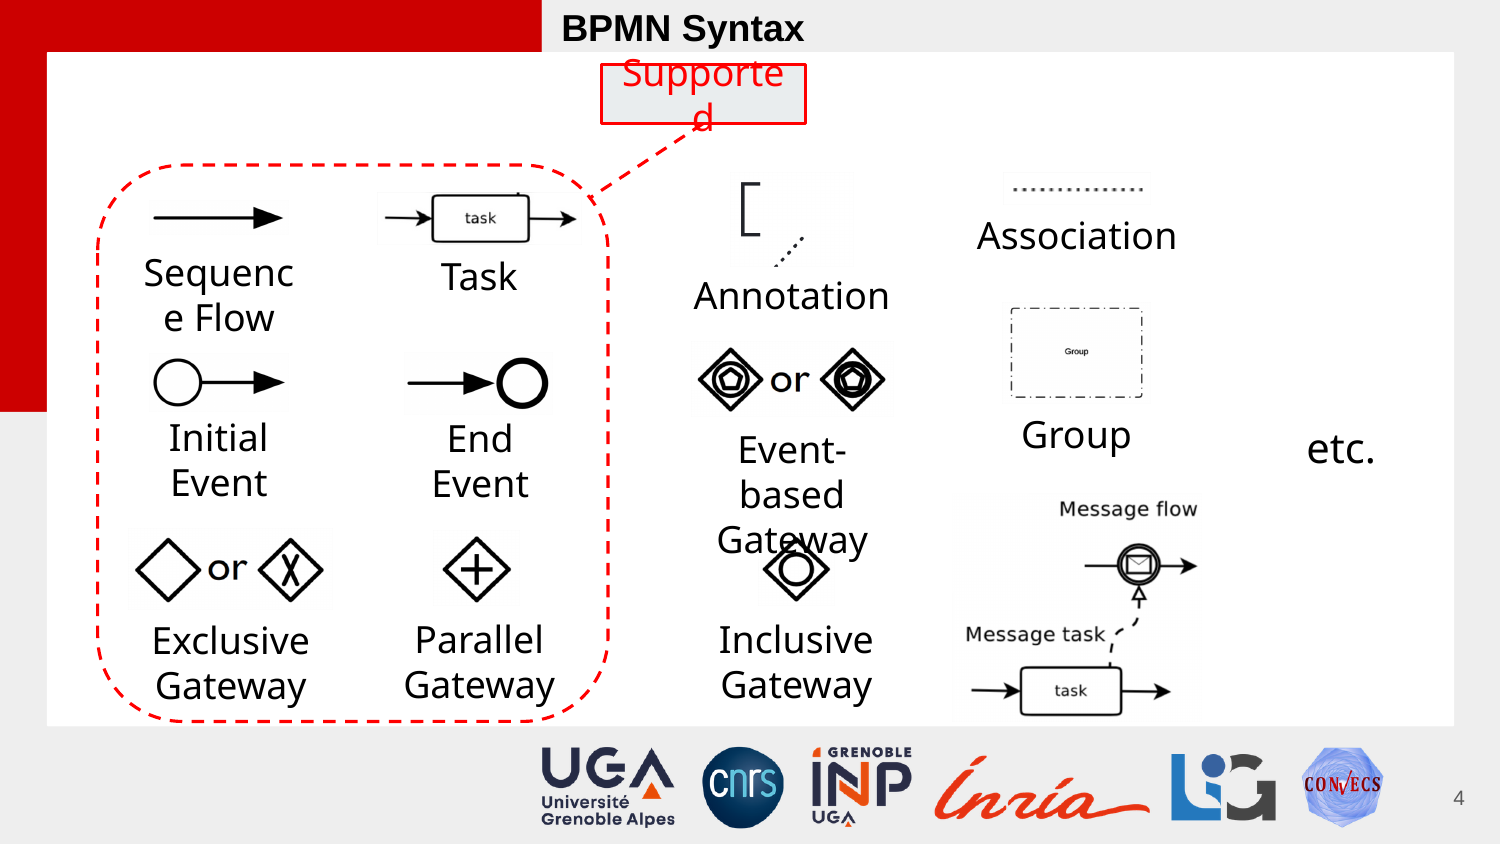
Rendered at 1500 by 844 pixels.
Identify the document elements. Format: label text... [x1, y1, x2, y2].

text_box Group [1002, 396, 1151, 472]
text_box Annotation [672, 257, 912, 333]
text_box Parallel Gateway [370, 600, 589, 721]
text_box Inclusive Gateway [687, 600, 906, 721]
text_box Event-based Gateway [675, 411, 910, 577]
text_box Initial Event [144, 399, 293, 520]
text_box Exclusive Gateway [121, 602, 340, 723]
text_box etc. [1291, 406, 1403, 458]
text_box End Event [406, 400, 555, 521]
slide_number <numéro> [1389, 764, 1480, 830]
text_box BPMN Syntax [546, 0, 1441, 55]
text_box Association [955, 197, 1199, 273]
text_box etc. [1312, 443, 1324, 450]
text_box Sequence Flow [125, 234, 313, 355]
text_box Supported [601, 64, 806, 124]
picture [0, 0, 1500, 844]
text_box Task [405, 237, 554, 313]
